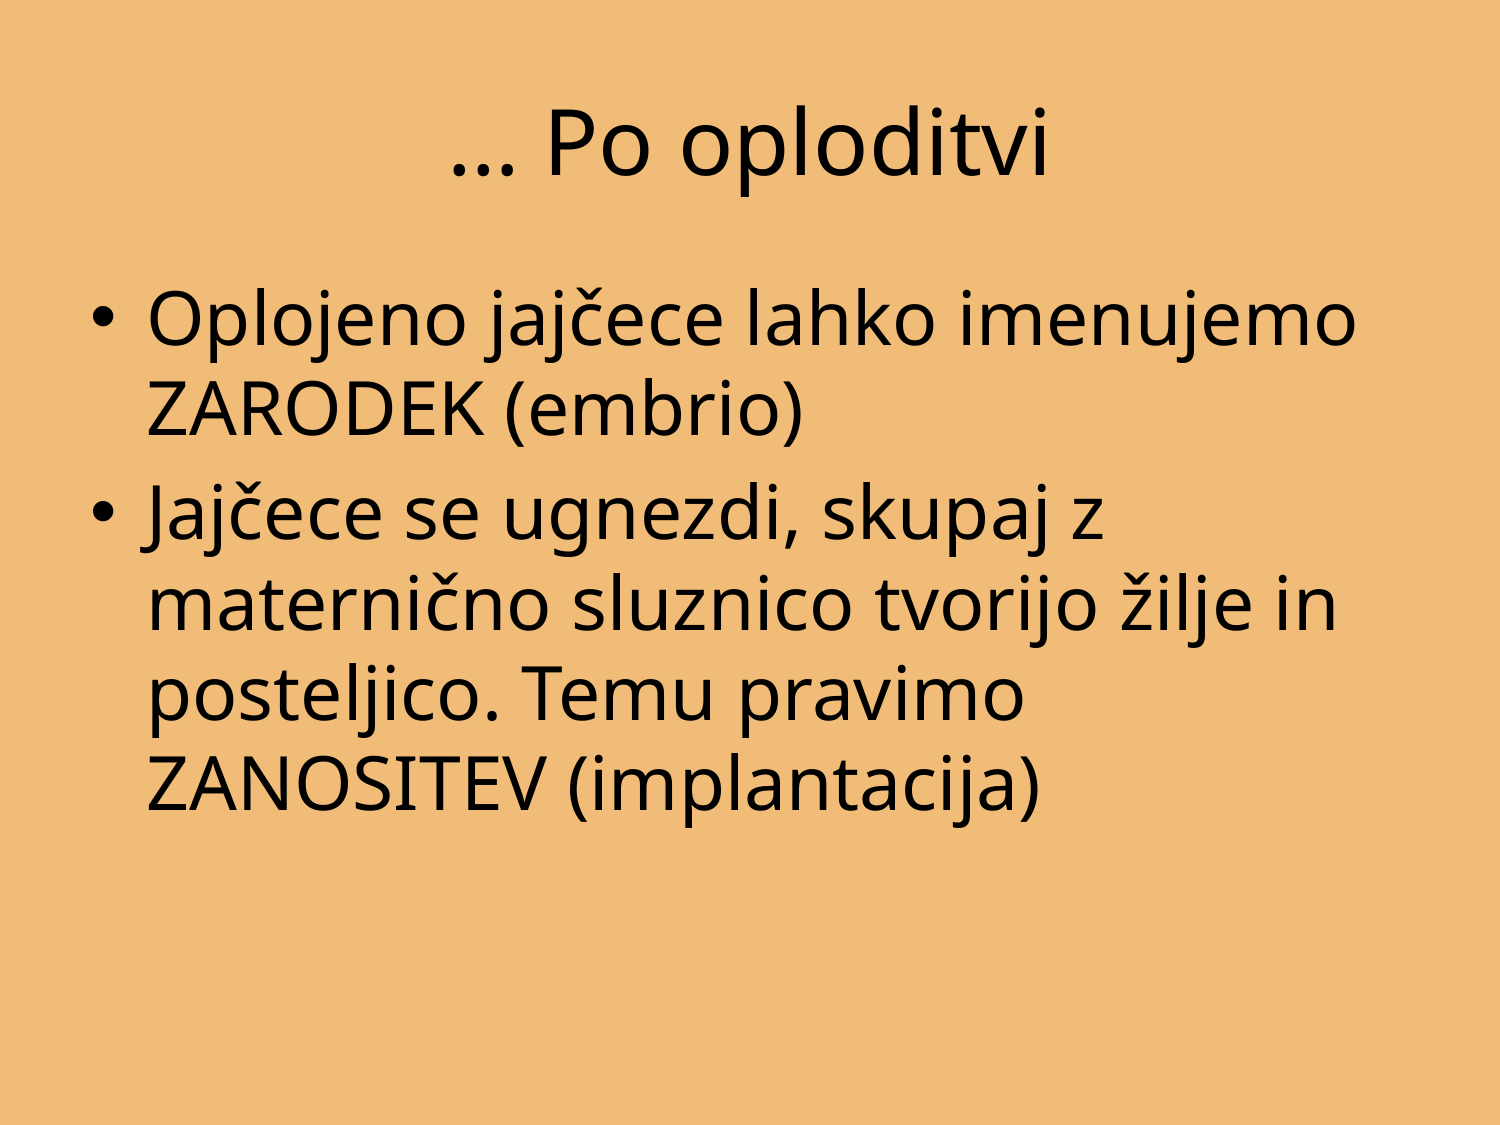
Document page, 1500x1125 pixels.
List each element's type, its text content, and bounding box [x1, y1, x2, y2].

title … Po oploditvi [75, 45, 1425, 233]
list Oplojeno jajčece lahko imenujemo ZARODEK (embrio) Jajčece se ugnezdi, skupaj z maternično sluznico tvorijo žilje in posteljico. Temu pravimo ZANOSITEV (implantacija) [75, 262, 1425, 1005]
